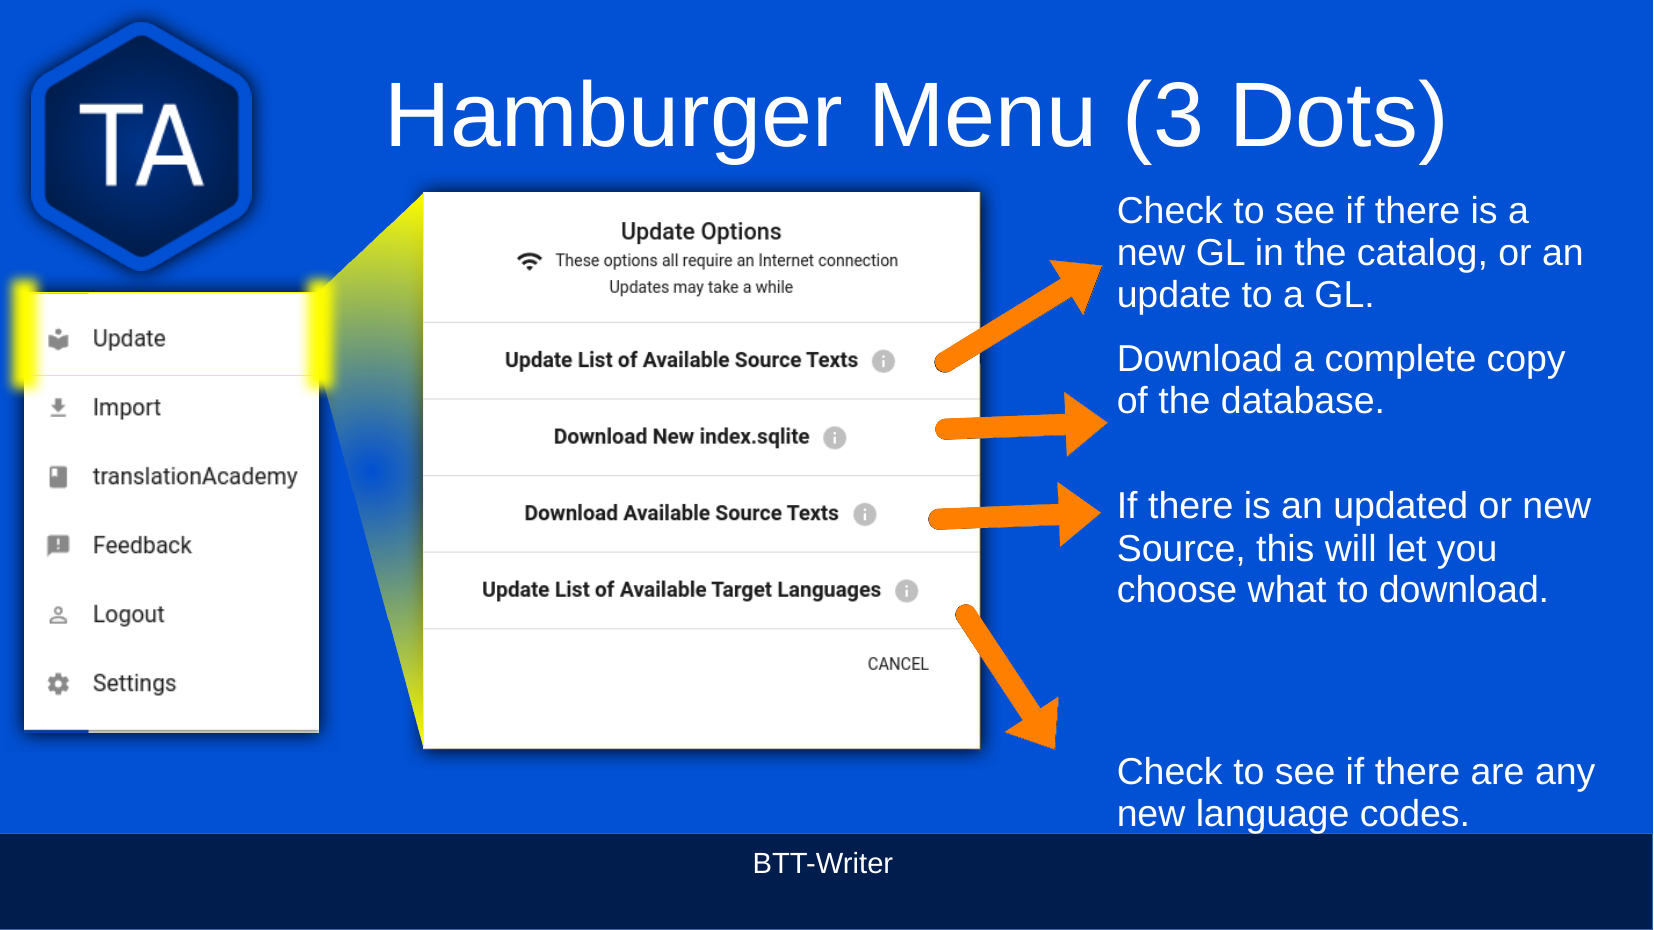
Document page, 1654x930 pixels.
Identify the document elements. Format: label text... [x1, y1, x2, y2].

picture [31, 22, 252, 271]
text_box [327, 192, 424, 750]
picture [24, 376, 319, 733]
picture [45, 293, 300, 375]
title Hamburger Menu (3 Dots) [263, 37, 1571, 193]
text_box Download a complete copy of the database. [1102, 329, 1616, 490]
text_box If there is an updated or new Source, this will let you choose what to download. [1102, 490, 1616, 638]
text_box Check to see if there are any new language codes. [1102, 743, 1616, 904]
text_box Check to see if there is a new GL in the catalog, or an update to a GL. [1102, 182, 1616, 329]
picture [424, 192, 981, 750]
